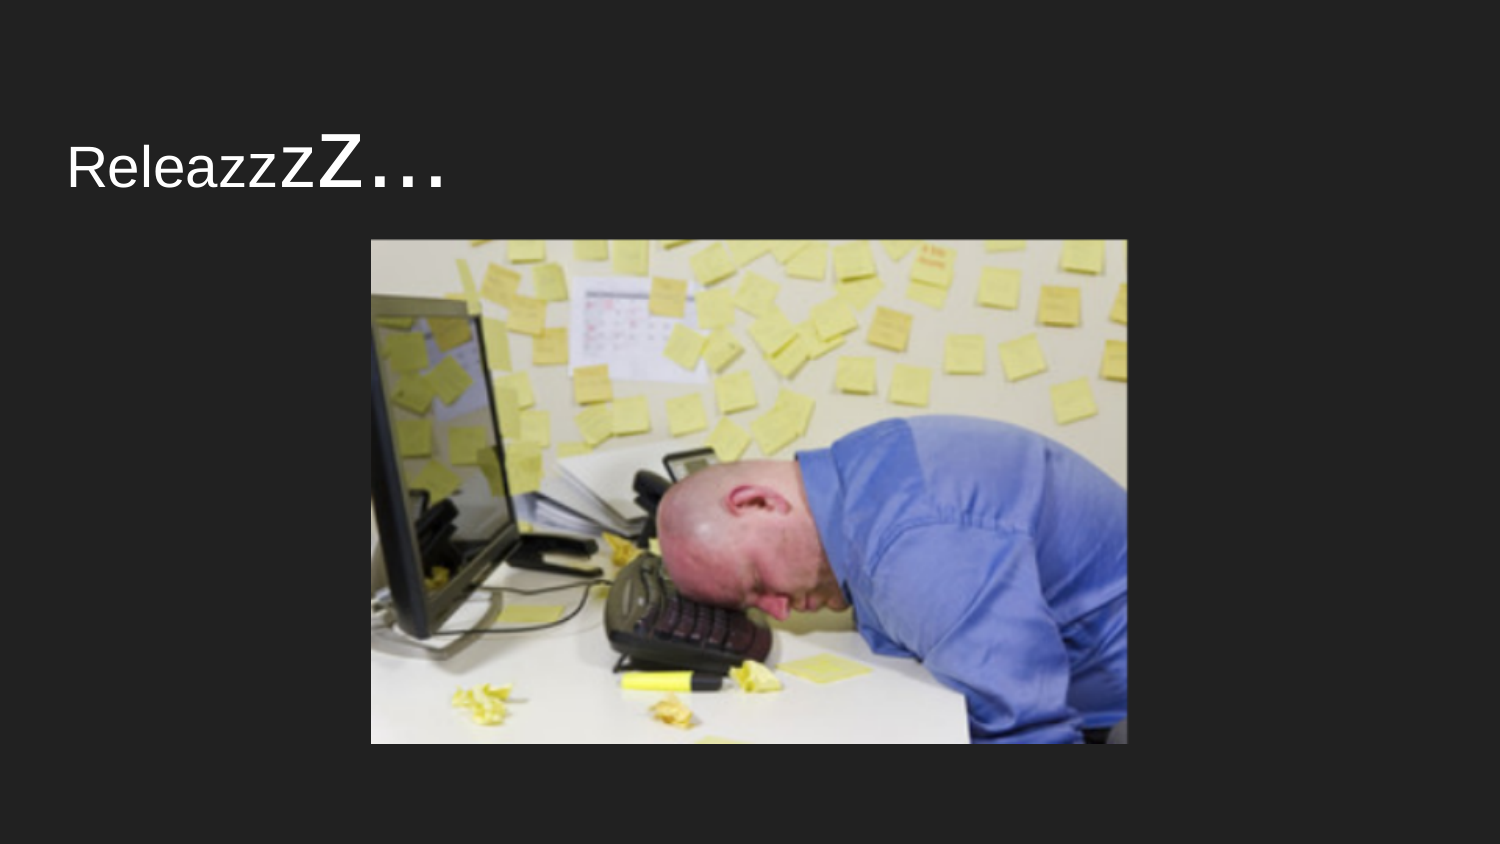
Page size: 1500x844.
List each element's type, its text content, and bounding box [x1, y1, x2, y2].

picture [371, 239, 1129, 744]
title Releazzzz... [51, 72, 1449, 167]
